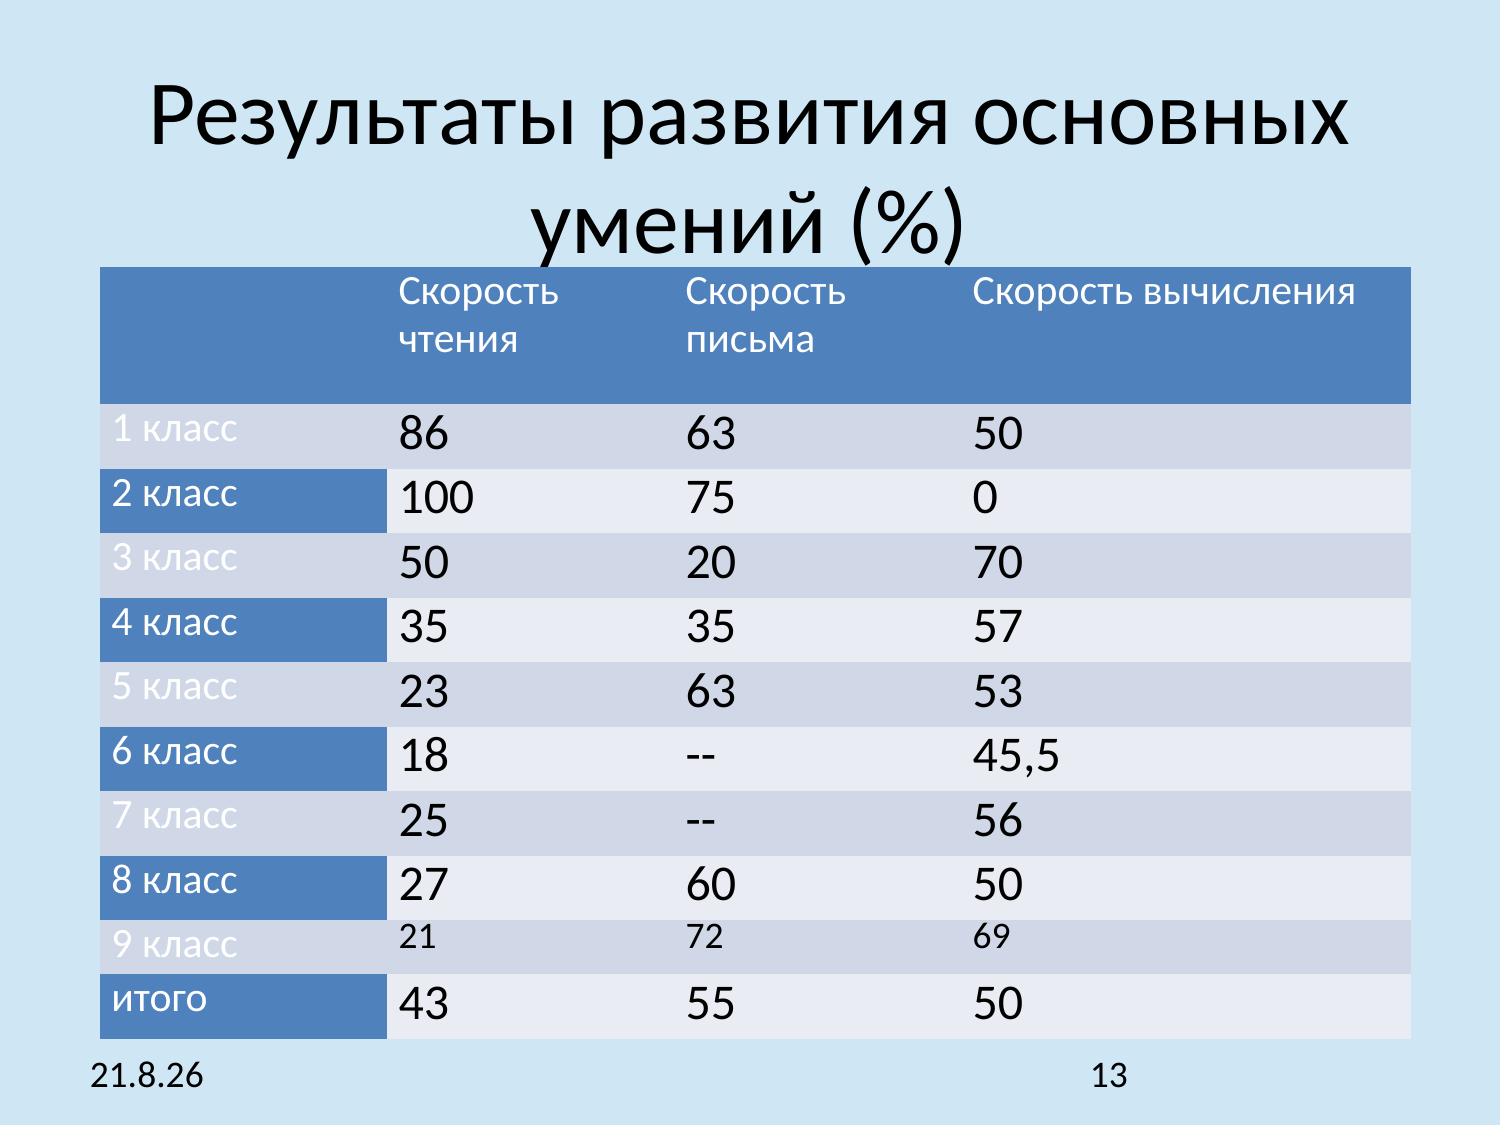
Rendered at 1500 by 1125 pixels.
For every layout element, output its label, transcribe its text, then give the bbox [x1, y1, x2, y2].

table_cell 70 [961, 533, 1411, 598]
table_cell 8 класс [100, 856, 387, 920]
table_cell 50 [961, 856, 1411, 920]
table_cell 3 класс [100, 533, 387, 598]
table_cell 69 [961, 920, 1411, 974]
table_cell 25 [387, 791, 674, 856]
table_cell 55 [674, 974, 961, 1039]
table_cell 5 класс [100, 662, 387, 727]
table_cell итого [100, 974, 387, 1039]
table_header Скорость вычисления [961, 267, 1411, 404]
table_cell 35 [387, 598, 674, 662]
table_cell 57 [961, 598, 1411, 662]
table_cell 86 [387, 404, 674, 469]
table_cell 18 [387, 727, 674, 791]
table_cell 50 [387, 533, 674, 598]
table_cell 7 класс [100, 791, 387, 856]
table_cell 72 [674, 920, 961, 974]
table_cell 27 [387, 856, 674, 920]
table_cell 20 [674, 533, 961, 598]
table_cell 50 [961, 974, 1411, 1039]
table_cell 75 [674, 469, 961, 533]
slide_number 29.4.19 [75, 1042, 425, 1103]
table_cell -- [674, 727, 961, 791]
table_cell 63 [674, 662, 961, 727]
table_cell 43 [387, 974, 674, 1039]
table_cell 1 класс [100, 404, 387, 469]
table_header [100, 267, 387, 404]
table_cell 0 [961, 469, 1411, 533]
slide_number <номер> [1074, 1042, 1425, 1103]
table_cell 50 [961, 404, 1411, 469]
table_cell 4 класс [100, 598, 387, 662]
table_cell -- [674, 791, 961, 856]
table_cell 63 [674, 404, 961, 469]
table_cell 6 класс [100, 727, 387, 791]
table_header Скорость чтения [387, 267, 674, 404]
table_cell 56 [961, 791, 1411, 856]
table_cell 2 класс [100, 469, 387, 533]
table_header Скорость письма [674, 267, 961, 404]
table_cell 100 [387, 469, 674, 533]
table_cell 23 [387, 662, 674, 727]
title Результаты развития основных умений (%) [75, 45, 1425, 233]
table_cell 21 [387, 920, 674, 974]
table_cell 60 [674, 856, 961, 920]
table_cell 45,5 [961, 727, 1411, 791]
table_cell 9 класс [100, 920, 387, 974]
table_cell 35 [674, 598, 961, 662]
table_cell 53 [961, 662, 1411, 727]
